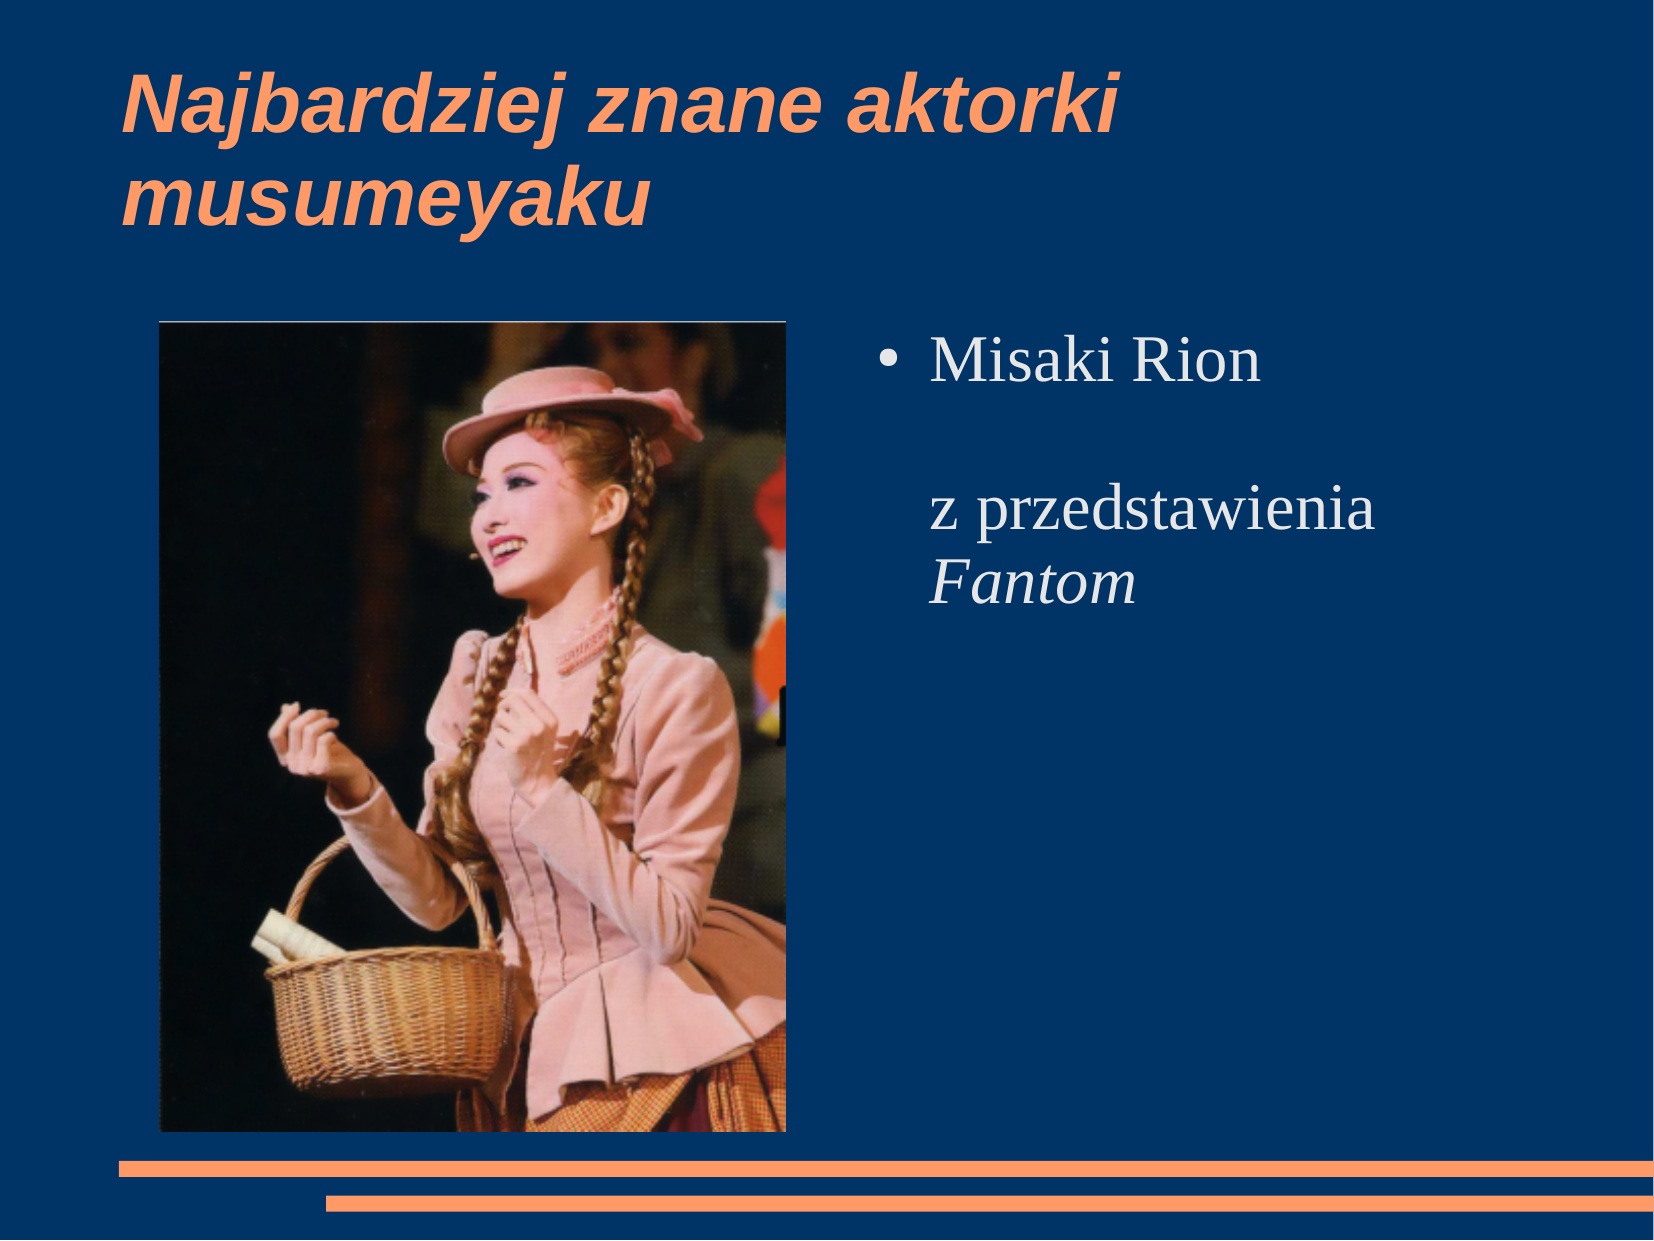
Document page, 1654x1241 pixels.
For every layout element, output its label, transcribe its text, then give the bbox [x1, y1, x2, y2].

list Misaki Rion z przedstawienia Fantom [858, 322, 1562, 1118]
picture [159, 321, 786, 1132]
title Najbardziej znane aktorki musumeyaku [121, 53, 1534, 247]
